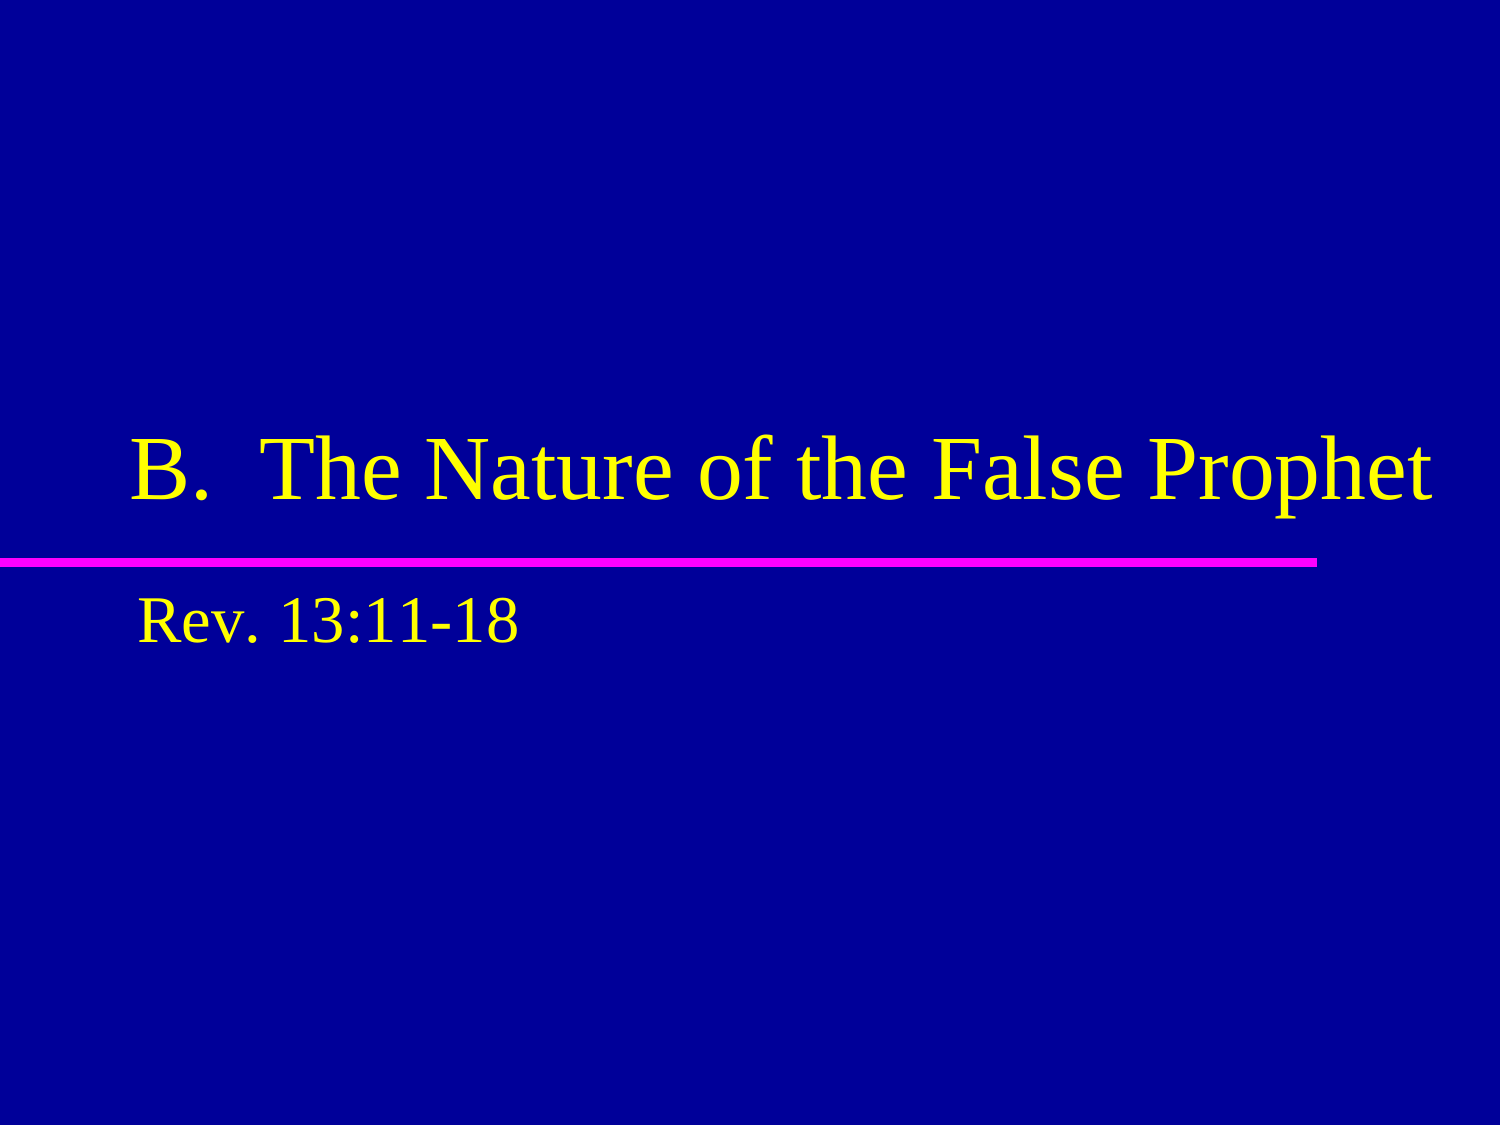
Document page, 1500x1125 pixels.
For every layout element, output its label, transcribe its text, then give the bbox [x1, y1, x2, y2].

subtitle Rev. 13:11-18 [122, 574, 1360, 1063]
title B. The Nature of the False Prophet [114, 374, 1457, 563]
